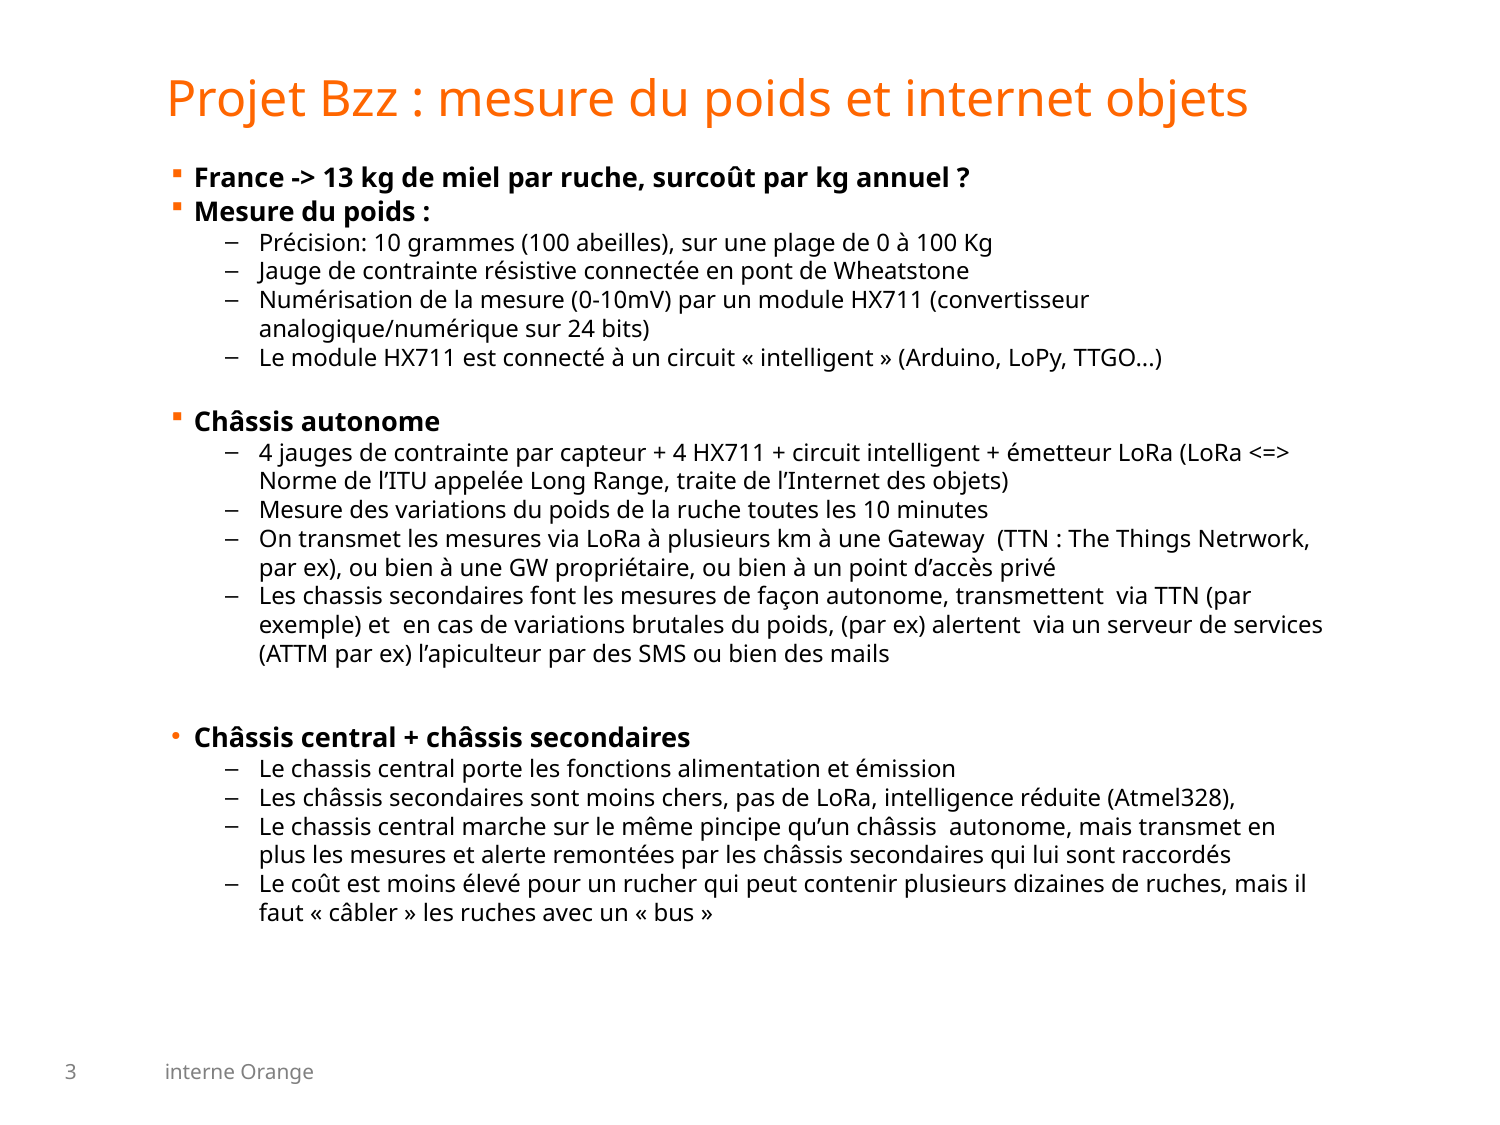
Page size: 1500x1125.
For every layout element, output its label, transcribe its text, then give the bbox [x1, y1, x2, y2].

list France -> 13 kg de miel par ruche, surcoût par kg annuel ? Mesure du poids : Précision: 10 grammes (100 abeilles), sur une plage de 0 à 100 Kg Jauge de contrainte résistive connectée en pont de Wheatstone Numérisation de la mesure (0-10mV) par un module HX711 (convertisseur analogique/numérique sur 24 bits) Le module HX711 est connecté à un circuit « intelligent » (Arduino, LoPy, TTGO...) Châssis autonome 4 jauges de contrainte par capteur + 4 HX711 + circuit intelligent + émetteur LoRa (LoRa <=> Norme de l’ITU appelée Long Range, traite de l’Internet des objets) Mesure des variations du poids de la ruche toutes les 10 minutes On transmet les mesures via LoRa à plusieurs km à une Gateway (TTN : The Things Netrwork, par ex), ou bien à une GW propriétaire, ou bien à un point d’accès privé Les chassis secondaires font les mesures de façon autonome, transmettent via TTN (par exemple) et en cas de variations brutales du poids, (par ex) alertent via un serveur de services (ATTM par ex) l’apiculteur par des SMS ou bien des mails Châssis central + châssis secondaires Le chassis central porte les fonctions alimentation et émission Les châssis secondaires sont moins chers, pas de LoRa, intelligence réduite (Atmel328), Le chassis central marche sur le même pincipe qu’un châssis autonome, mais transmet en plus les mesures et alerte remontées par les châssis secondaires qui lui sont raccordés Le coût est moins élevé pour un rucher qui peut contenir plusieurs dizaines de ruches, mais il faut « câbler » les ruches avec un « bus » [171, 160, 1329, 929]
title Projet Bzz : mesure du poids et internet objets [166, 66, 1329, 149]
